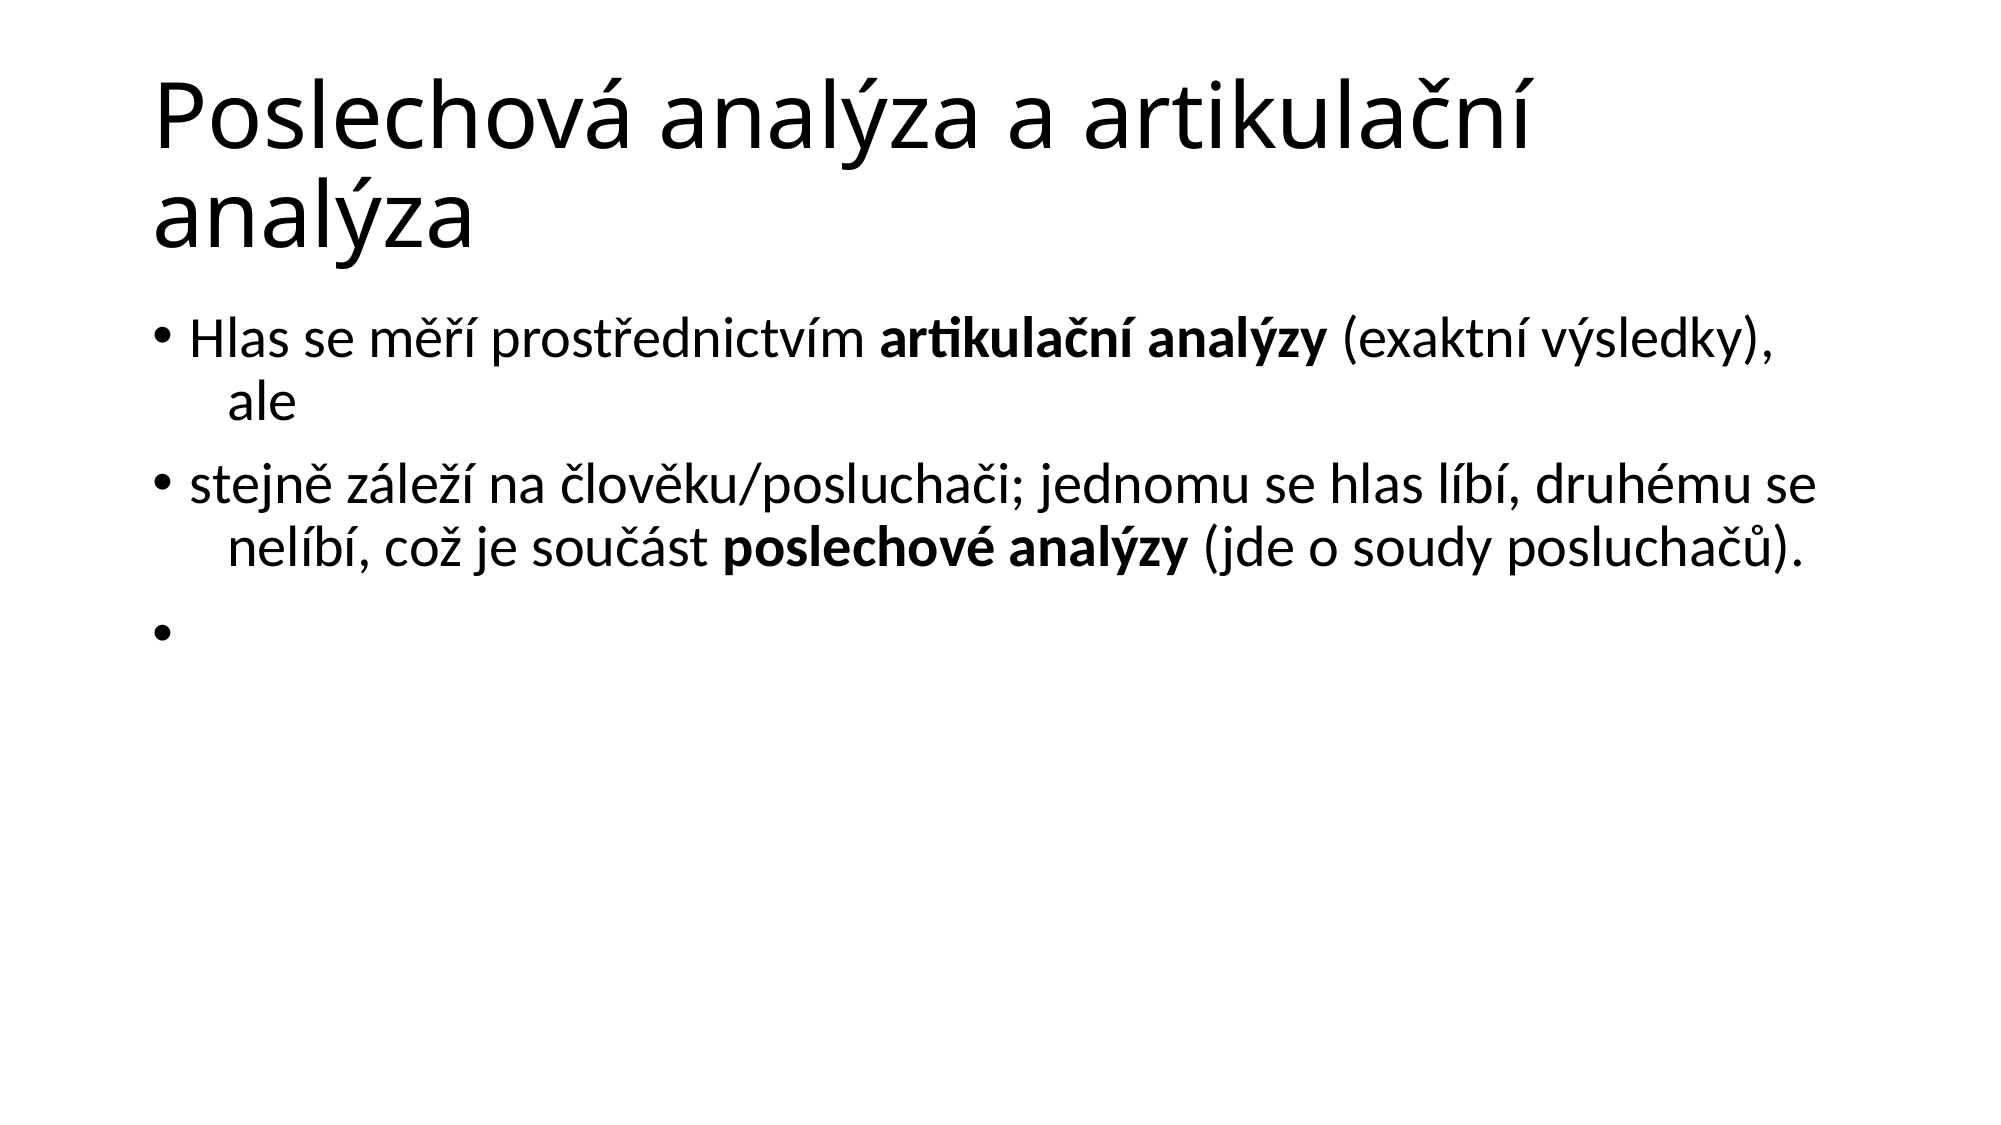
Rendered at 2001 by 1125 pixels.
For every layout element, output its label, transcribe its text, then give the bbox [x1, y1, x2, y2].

title Poslechová analýza a artikulační analýza [137, 59, 1863, 278]
list Hlas se měří prostřednictvím artikulační analýzy (exaktní výsledky), ale stejně záleží na člověku/posluchači; jednomu se hlas líbí, druhému se nelíbí, což je součást poslechové analýzy (jde o soudy posluchačů). [137, 299, 1863, 1014]
